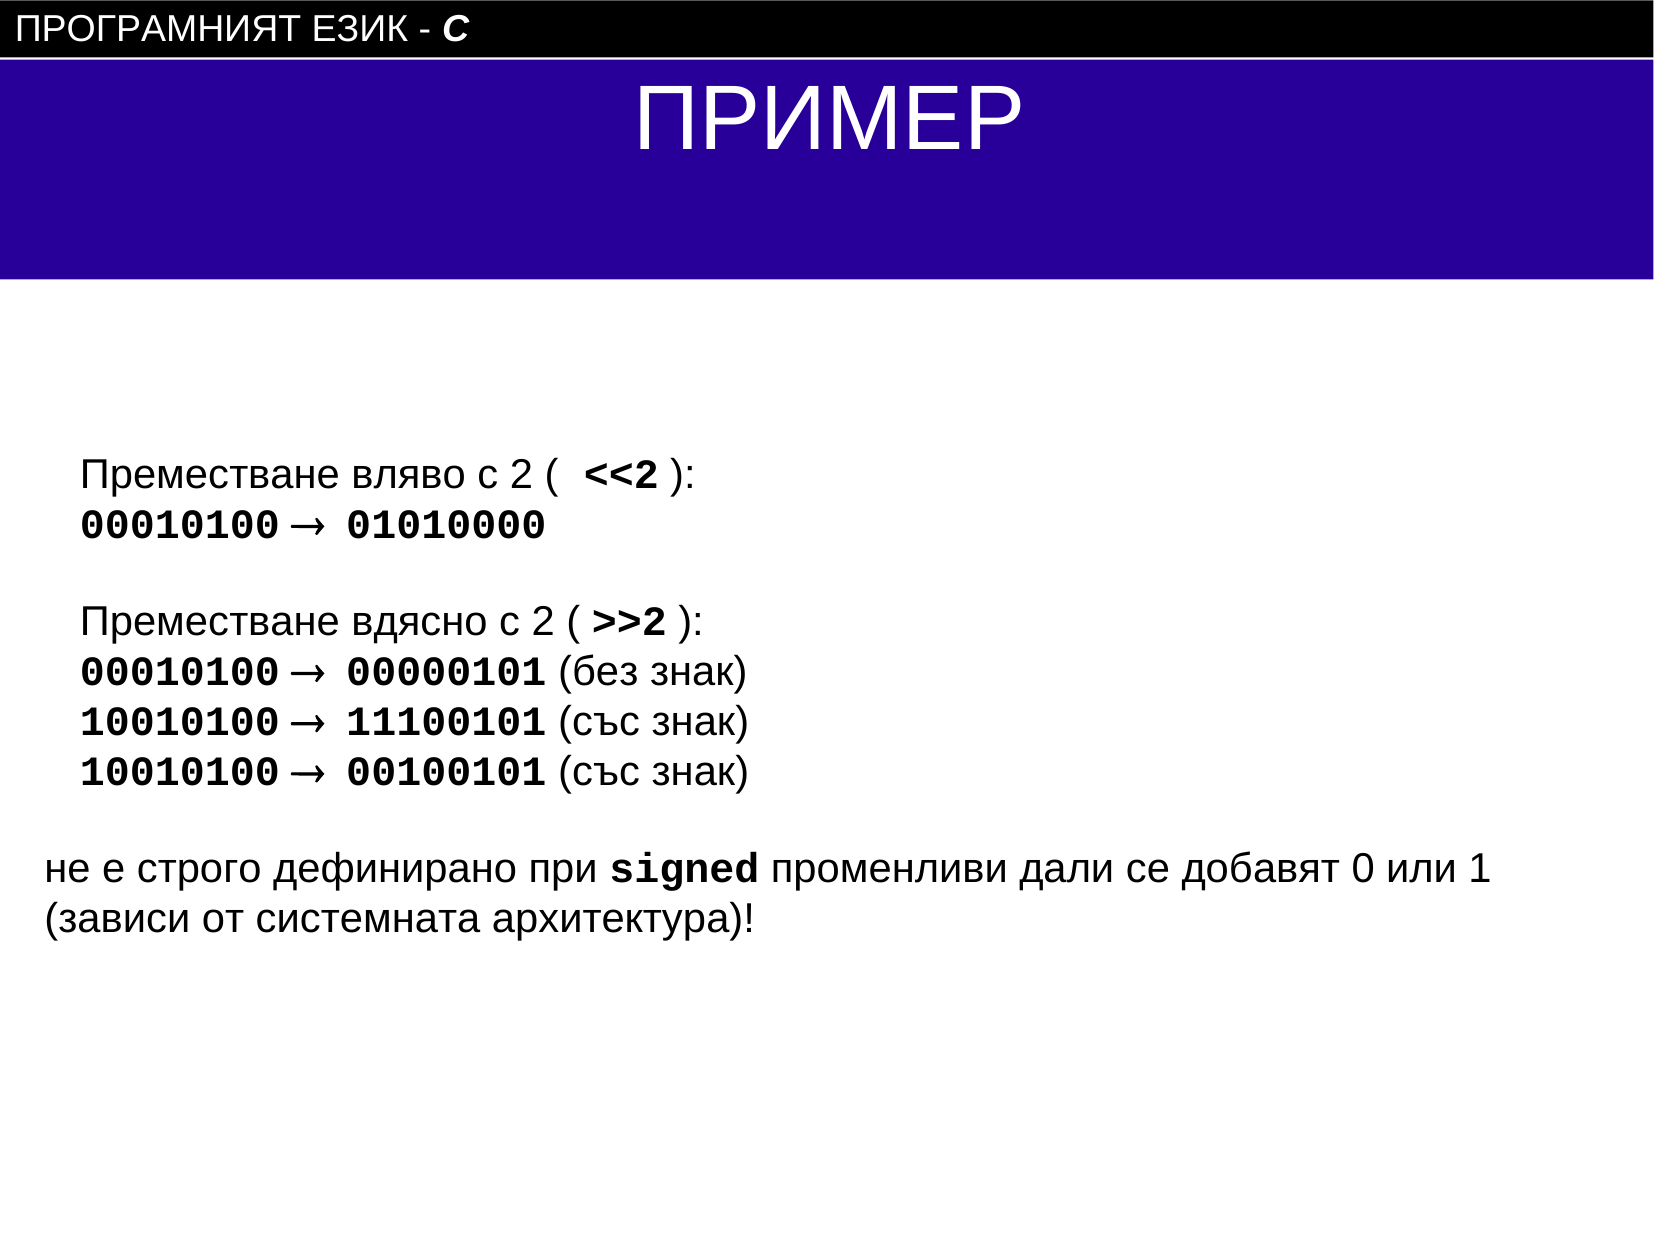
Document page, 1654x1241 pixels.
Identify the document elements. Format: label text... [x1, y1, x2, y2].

text_box ПРОГРАМНИЯT ЕЗИК - С [0, 0, 1654, 58]
text_box Преместване вляво с 2 ( <<2 ): 00010100  01010000 Преместване вдясно с 2 ( >>2 ): 00010100  00000101 (без знак) 10010100  11100101 (със знак) 10010100  00100101 (със знак) не е строго дефинирано при signed променливи дали се добавят 0 или 1 (зависи от системната архитектура)! [29, 442, 1625, 967]
text_box ПРИМЕР [0, 59, 1654, 280]
